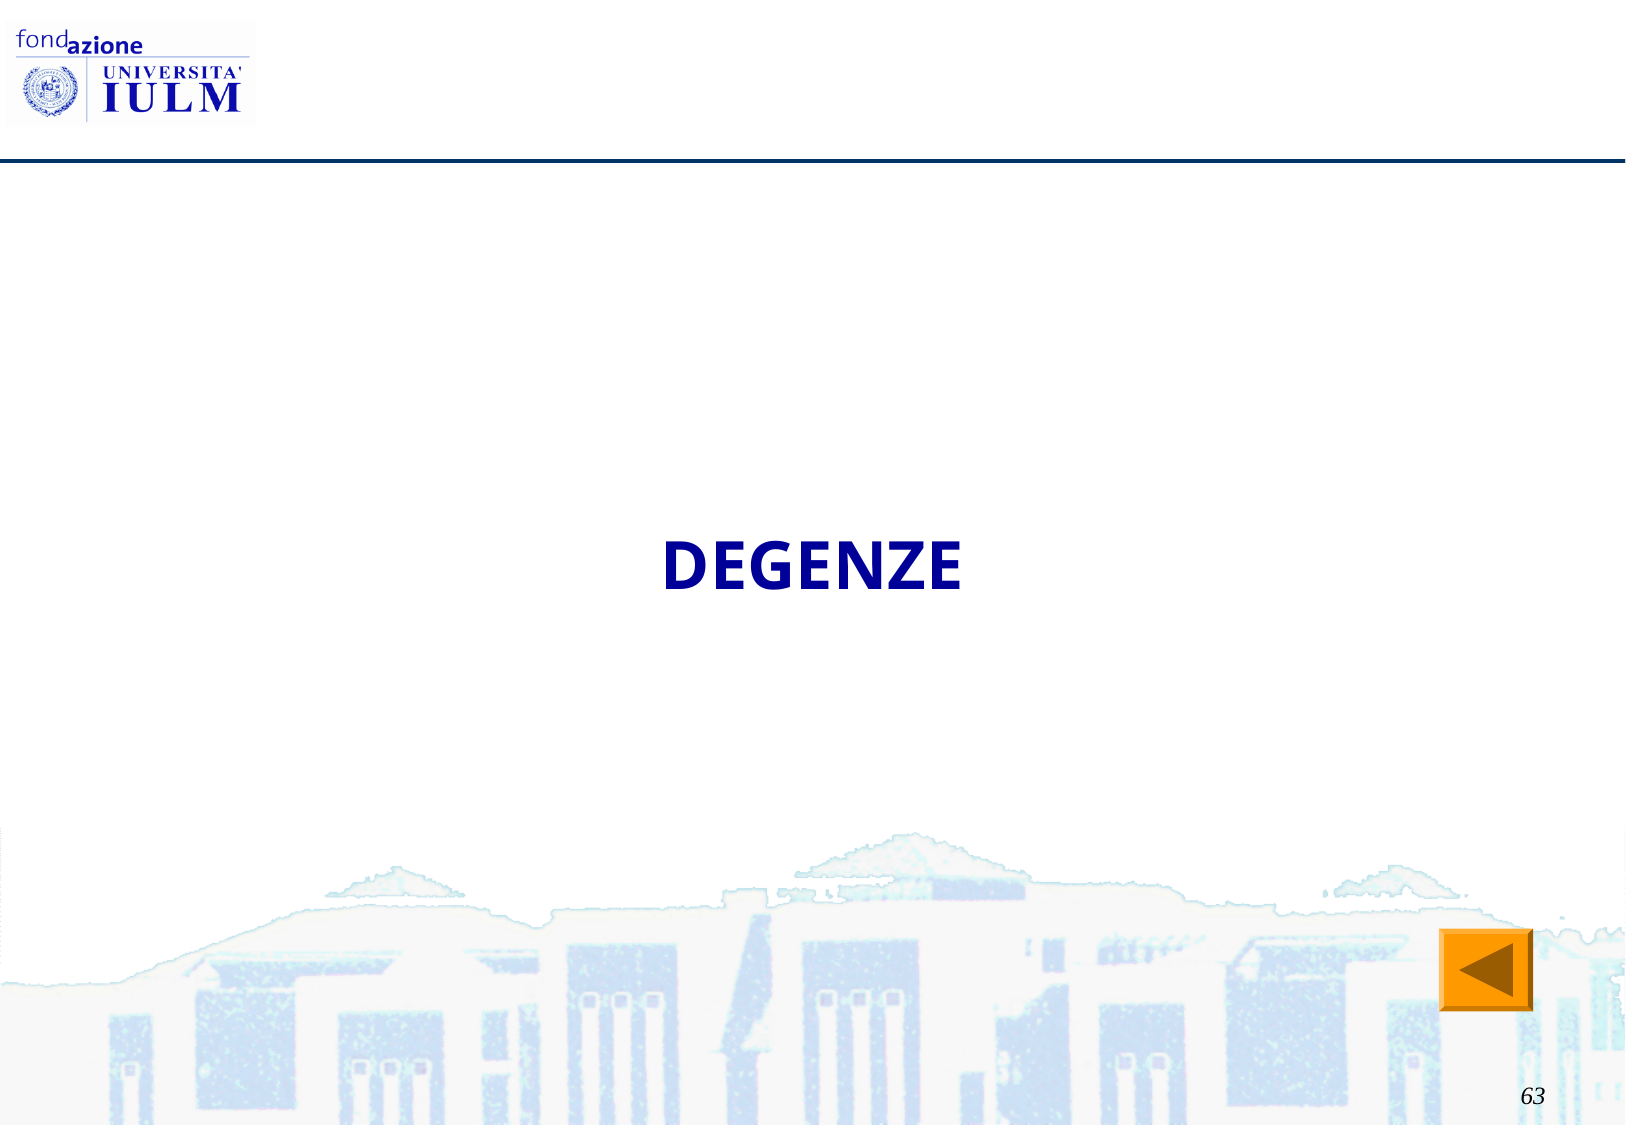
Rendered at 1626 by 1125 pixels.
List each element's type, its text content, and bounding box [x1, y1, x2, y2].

text_box [1440, 928, 1534, 1012]
text_box 2012 N=20 2013 N=20 [1438, 928, 1445, 1012]
picture [5, 19, 256, 127]
text_box DEGENZE [121, 469, 1504, 657]
